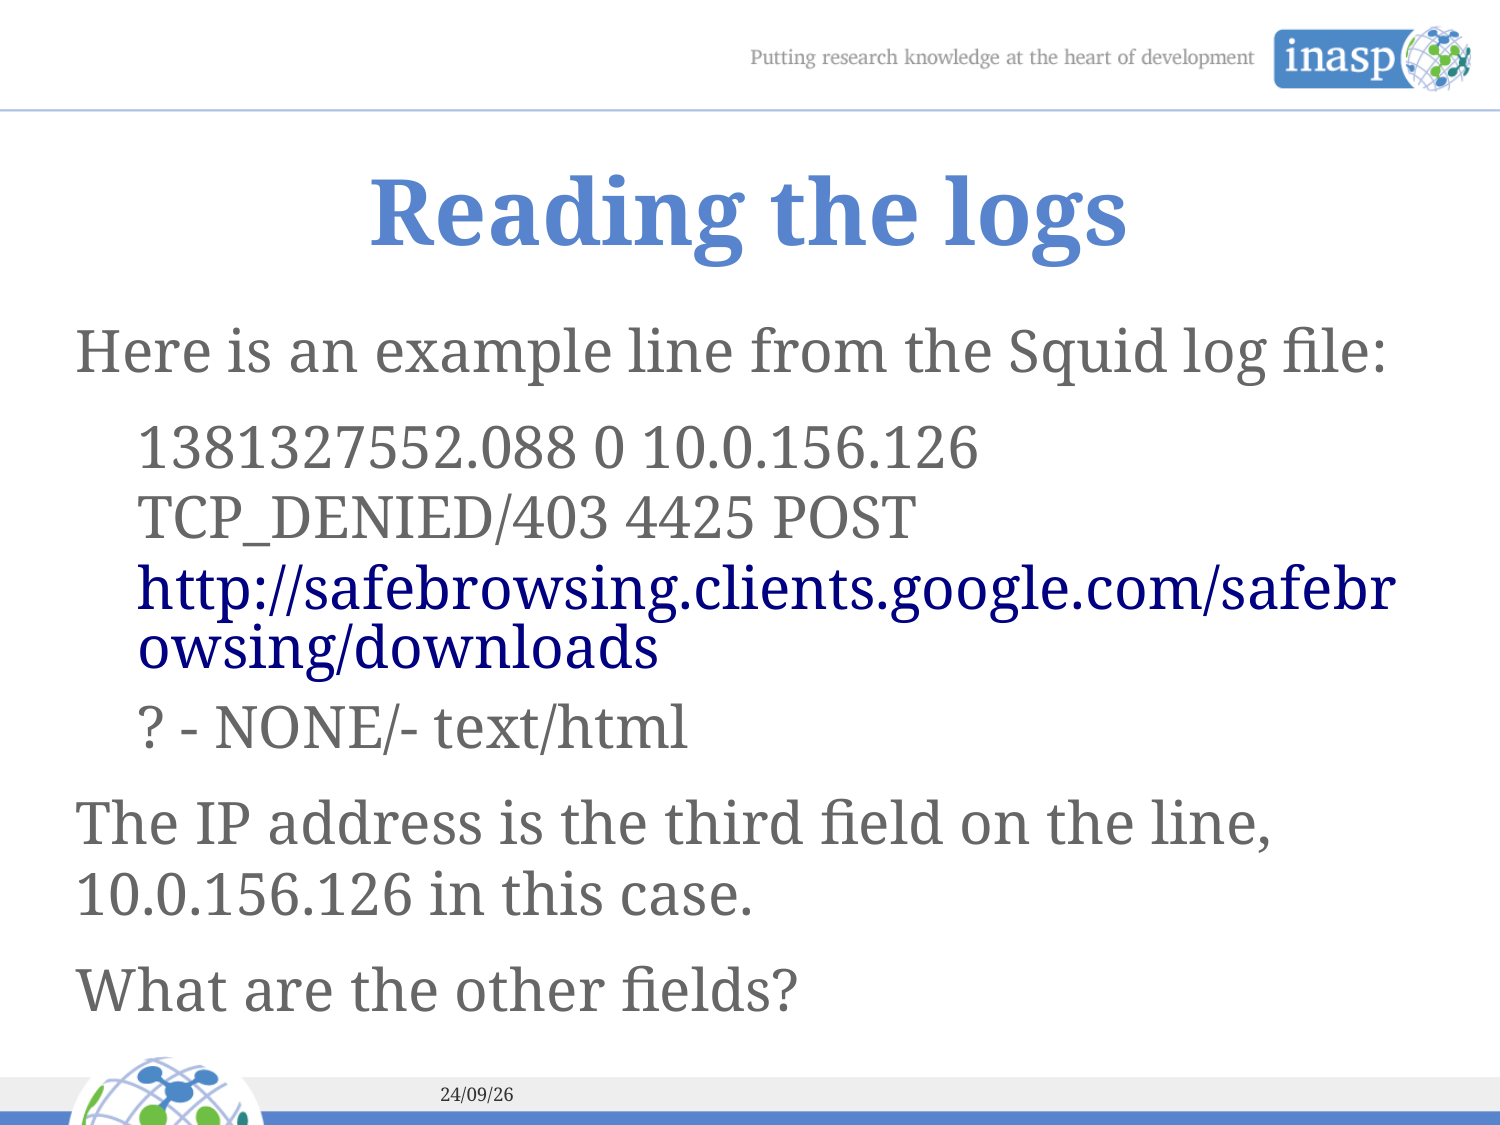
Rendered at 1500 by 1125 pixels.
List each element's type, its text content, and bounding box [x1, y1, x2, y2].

title Reading the logs [75, 129, 1426, 313]
list Here is an example line from the Squid log file: 1381327552.088 0 10.0.156.126 TCP_DENIED/403 4425 POST http://safebrowsing.clients.google.com/safebrowsing/downloads? - NONE/- text/html The IP address is the third field on the line, 10.0.156.126 in this case. What are the other fields? [75, 313, 1426, 967]
picture [0, 0, 1500, 1125]
